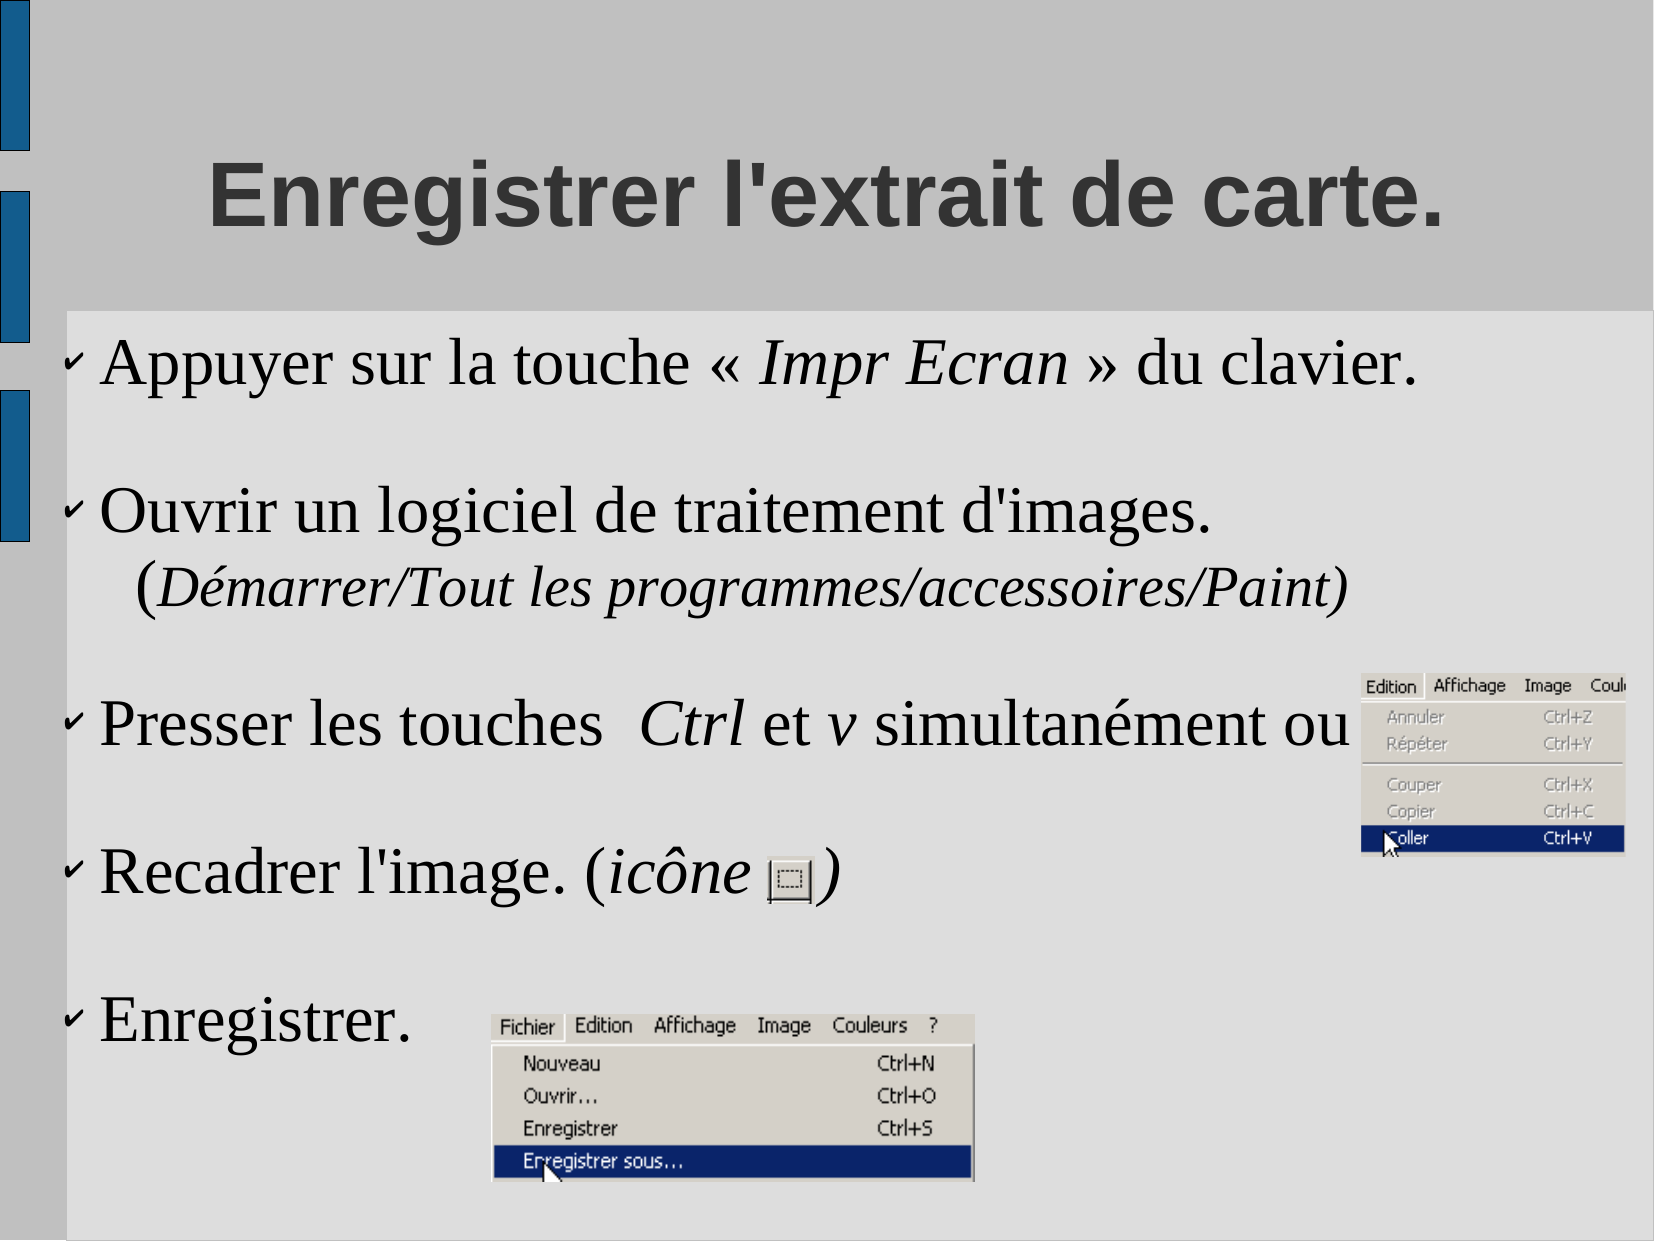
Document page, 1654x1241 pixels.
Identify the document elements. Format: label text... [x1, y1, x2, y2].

title Enregistrer l'extrait de carte. [121, 91, 1534, 299]
subtitle Appuyer sur la touche « Impr Ecran » du clavier. Ouvrir un logiciel de traitement d'images.(Démarrer/Tout les programmes/accessoires/Paint) Presser les touches Ctrl et v simultanément ou Recadrer l'image. (icône ) Enregistrer. [64, 324, 1477, 1131]
picture [767, 856, 815, 904]
picture [1361, 673, 1626, 857]
picture [491, 1014, 975, 1182]
